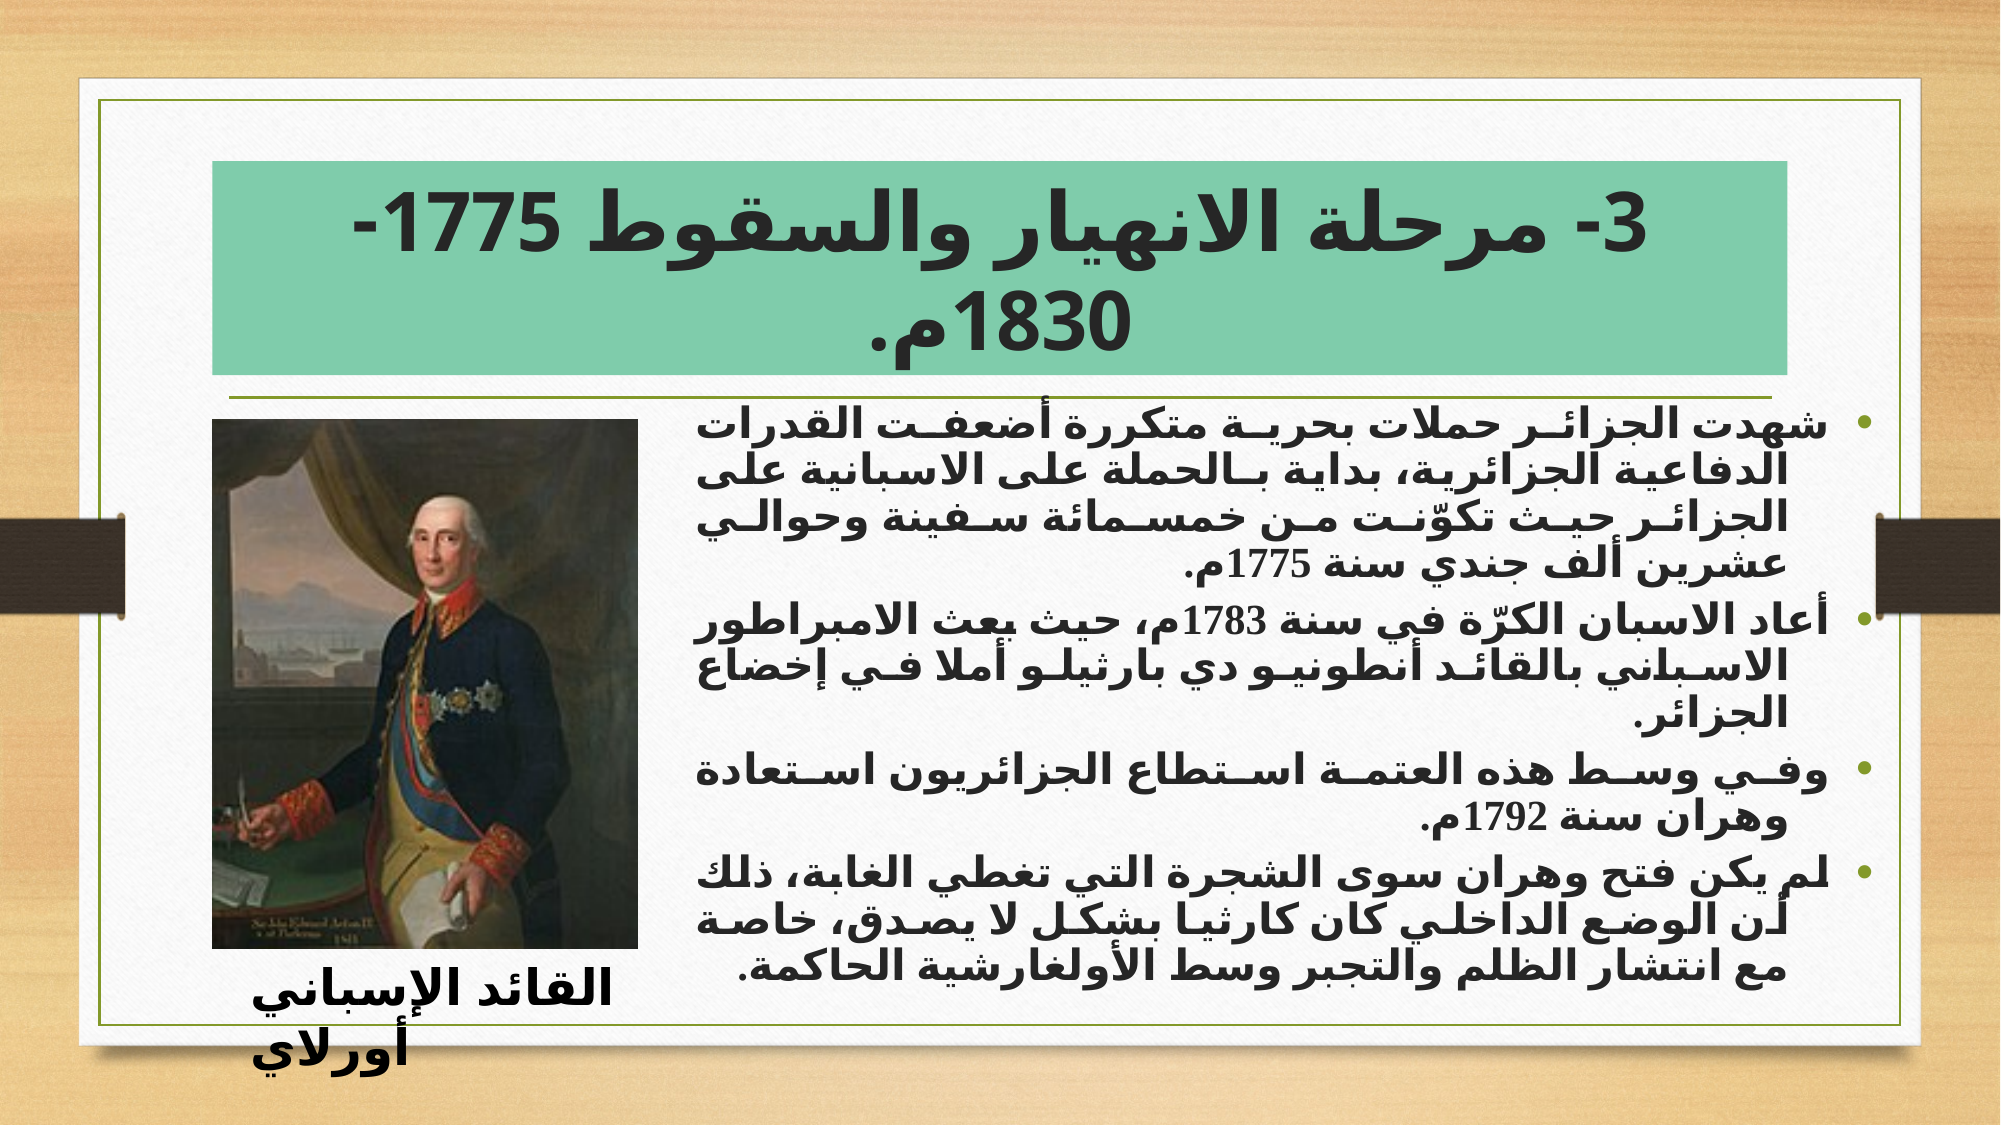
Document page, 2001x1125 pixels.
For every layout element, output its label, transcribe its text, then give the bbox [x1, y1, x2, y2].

title 3- مرحلة الانهيار والسقوط 1775-1830م. [212, 161, 1788, 376]
list شهدت الجزائر حملات بحرية متكررة أضعفت القدرات الدفاعية الجزائرية، بداية بـالحملة على الاسبانية على الجزائر حيث تكوّنت من خمسمائة سفينة وحوالي عشرين ألف جندي سنة 1775م. أعاد الاسبان الكرّة في سنة 1783م، حيث بعث الامبراطور الاسباني بالقائد أنطونيو دي بارثيلو أملا في إخضاع الجزائر. وفي وسط هذه العتمة استطاع الجزائريون استعادة وهران سنة 1792م. لم يكن فتح وهران سوى الشجرة التي تغطي الغابة، ذلك أن الوضع الداخلي كان كارثيا بشكل لا يصدق، خاصة مع انتشار الظلم والتجبر وسط الأولغارشية الحاكمة. [680, 393, 1886, 1051]
picture [212, 419, 638, 949]
text_box القائد الإسباني أورلاي [235, 948, 659, 1024]
